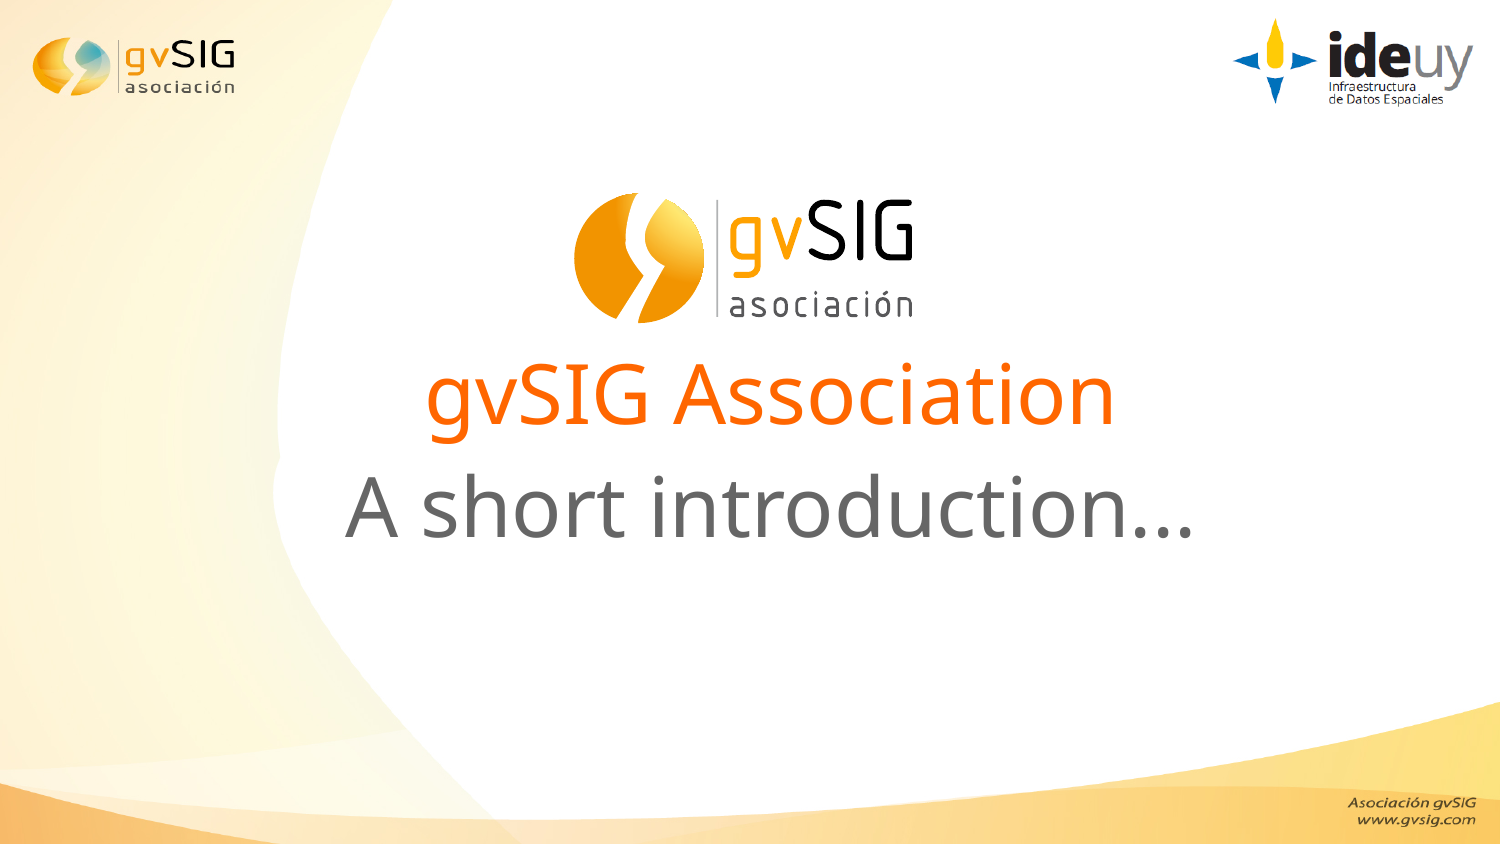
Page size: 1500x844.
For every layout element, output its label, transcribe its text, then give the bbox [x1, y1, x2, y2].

picture [0, 0, 1500, 844]
title gvSIG Association A short introduction... [123, 349, 1420, 548]
